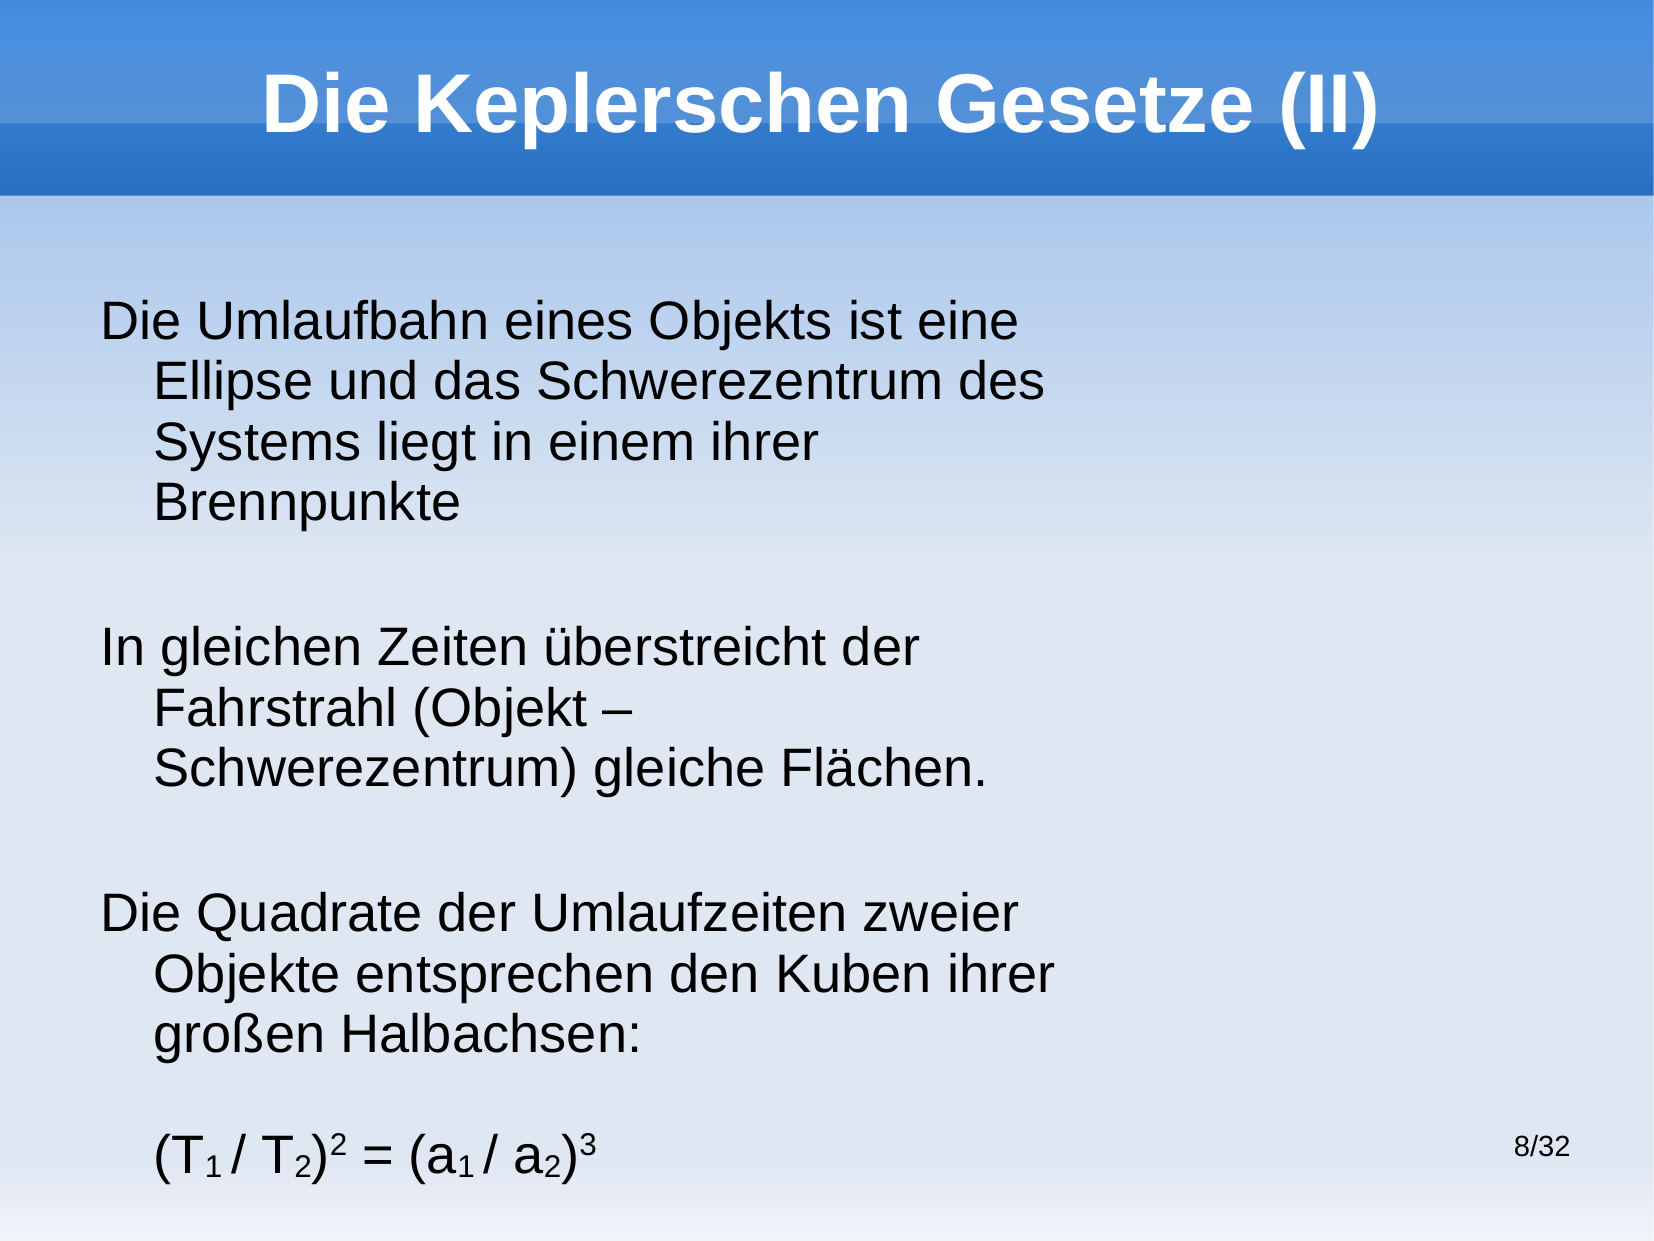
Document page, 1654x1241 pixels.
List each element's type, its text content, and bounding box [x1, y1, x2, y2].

picture [0, 0, 1654, 1241]
list Die Umlaufbahn eines Objekts ist eine Ellipse und das Schwerezentrum des Systems liegt in einem ihrer Brennpunkte In gleichen Zeiten überstreicht der Fahrstrahl (Objekt – Schwerezentrum) gleiche Flächen. Die Quadrate der Umlaufzeiten zweier Objekte entsprechen den Kuben ihrer großen Halbachsen: (T1 / T2)2 = (a1 / a2)3 [82, 290, 1063, 1206]
title Die Keplerschen Gesetze (II) [76, 7, 1565, 200]
